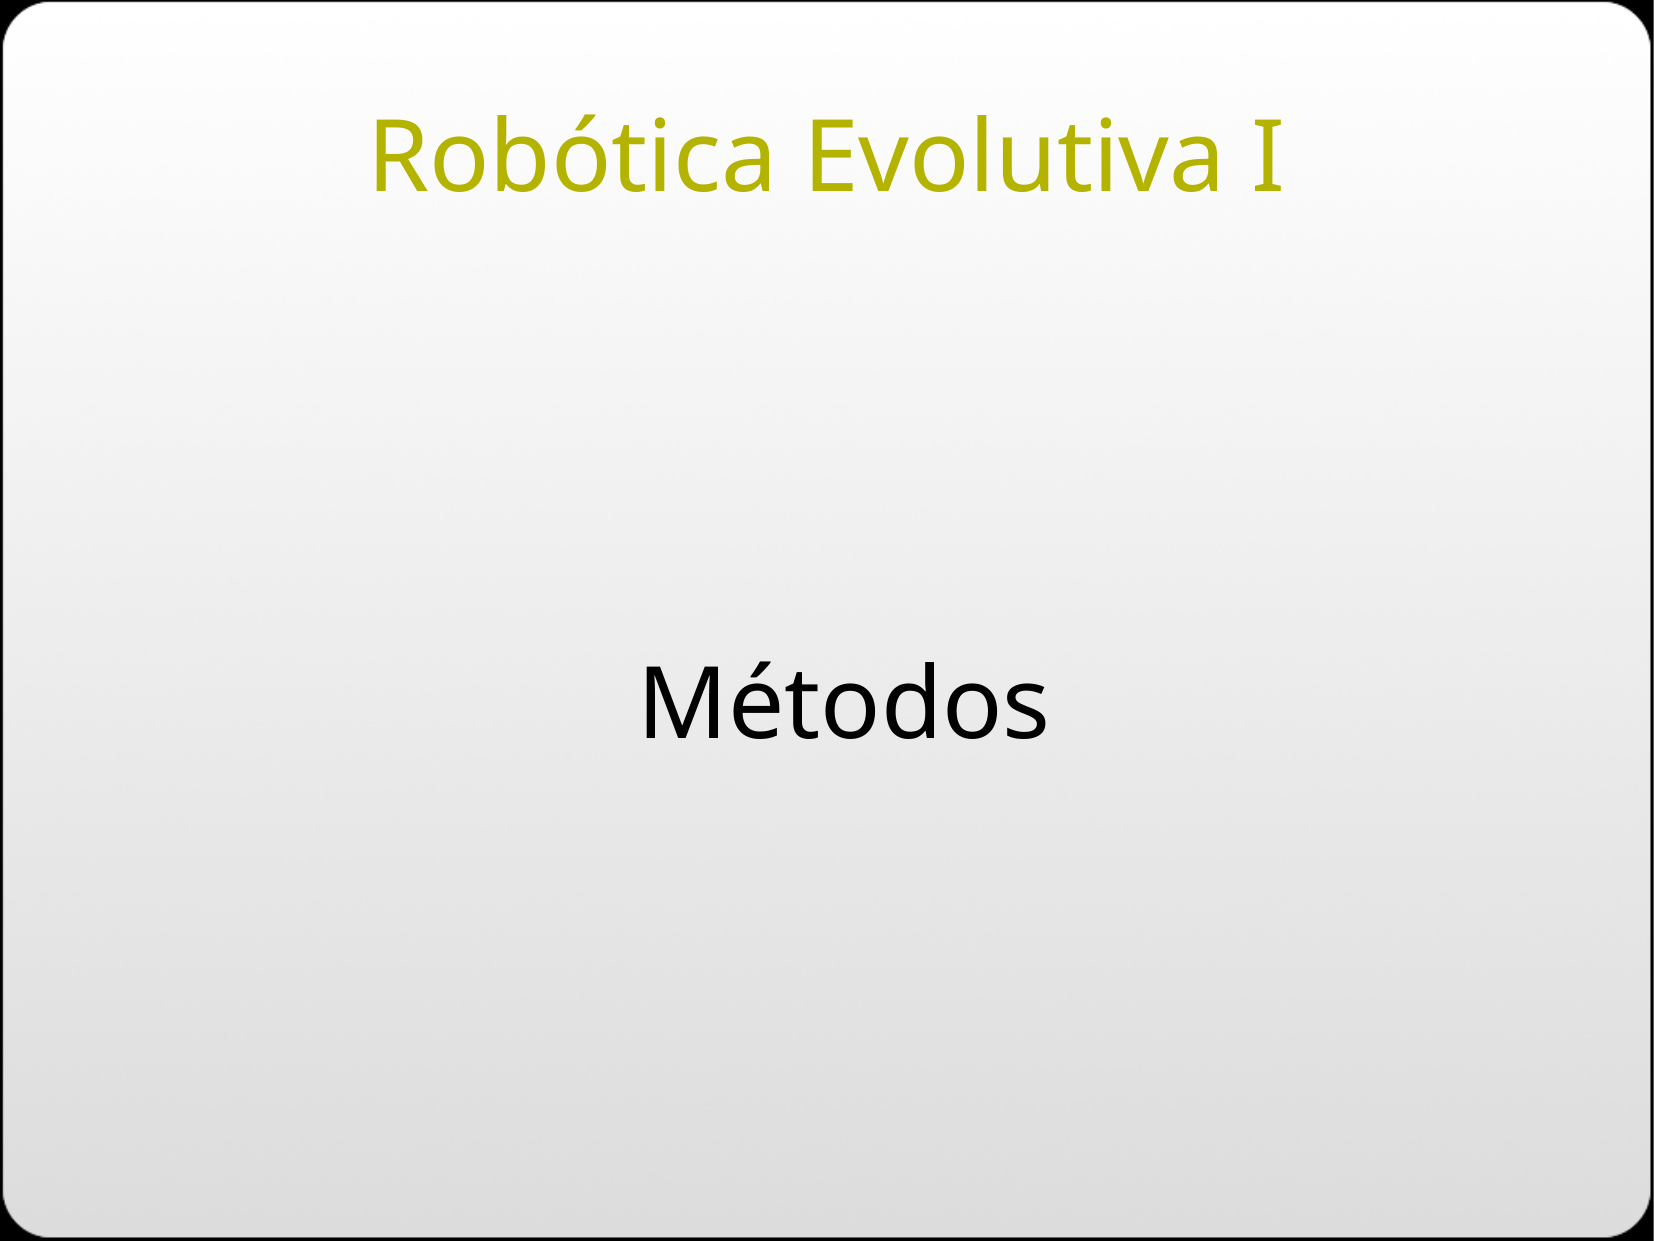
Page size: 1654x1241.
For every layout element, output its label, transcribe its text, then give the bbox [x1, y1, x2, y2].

subtitle Métodos [82, 297, 1571, 1102]
title Robótica Evolutiva I [82, 49, 1571, 257]
picture [0, 0, 1654, 1241]
